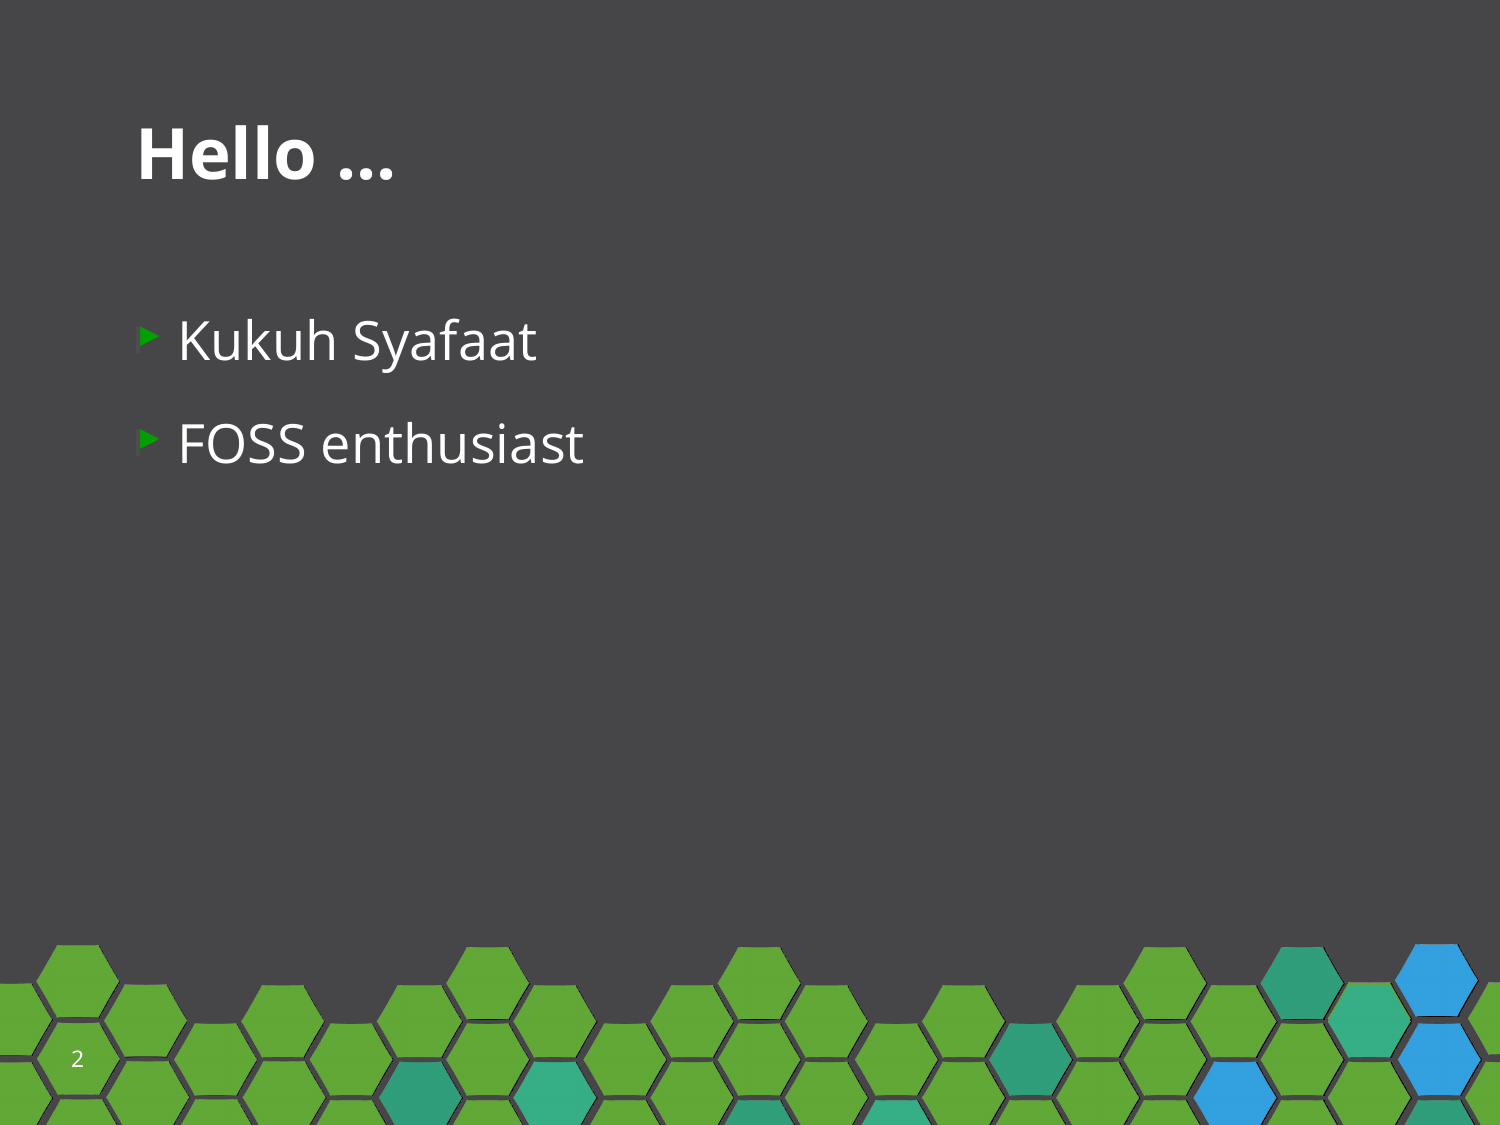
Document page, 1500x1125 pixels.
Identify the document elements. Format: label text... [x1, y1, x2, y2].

list Kukuh Syafaat FOSS enthusiast [135, 291, 1372, 945]
picture [0, 944, 1500, 1125]
title Hello ... [135, 71, 1372, 234]
